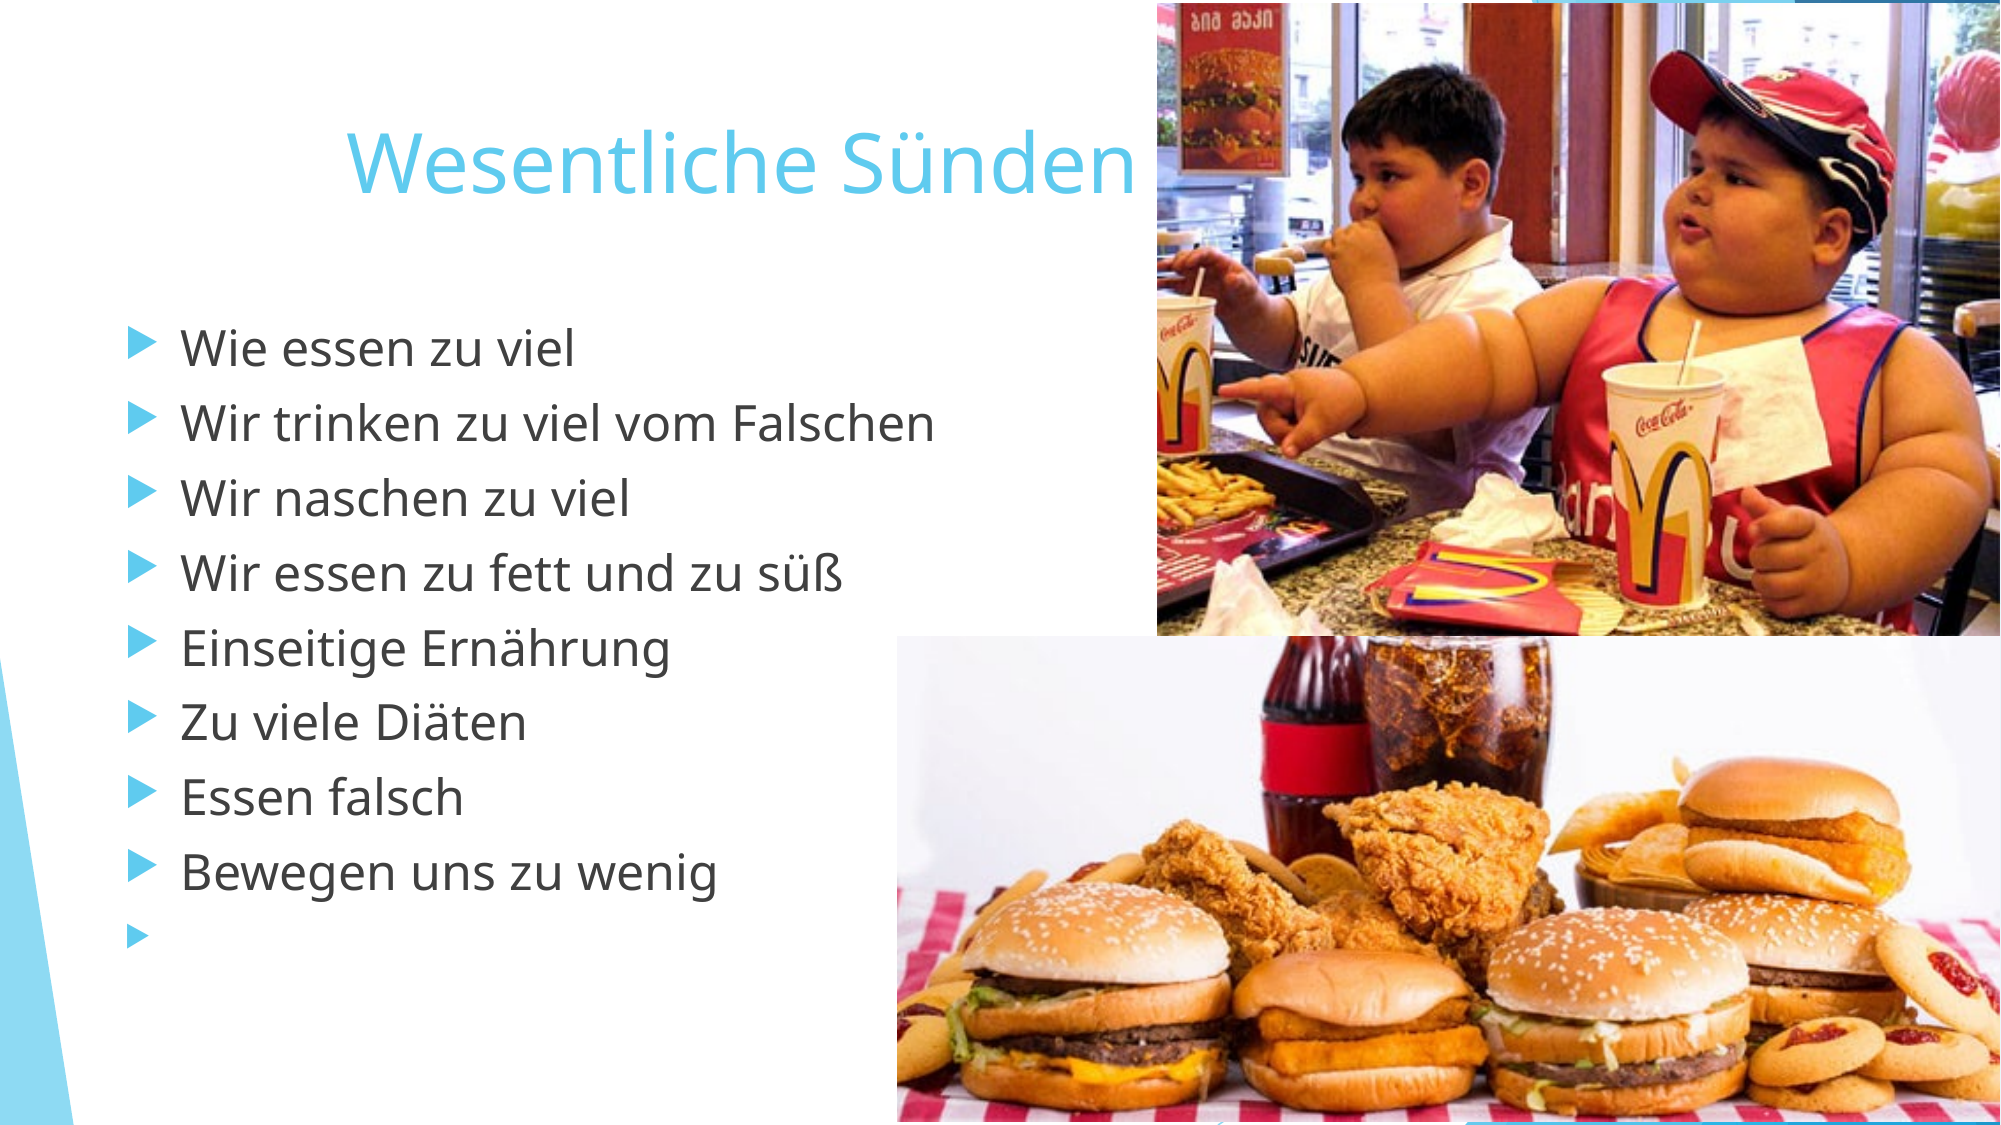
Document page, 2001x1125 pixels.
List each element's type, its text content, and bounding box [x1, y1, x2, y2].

picture [897, 3, 2000, 1122]
title Wesentliche Sünden [0, 102, 1157, 321]
list Wie essen zu viel Wir trinken zu viel vom Falschen Wir naschen zu viel Wir essen zu fett und zu süß Einseitige Ernährung Zu viele Diäten Essen falsch Bewegen uns zu wenig [109, 316, 1157, 953]
